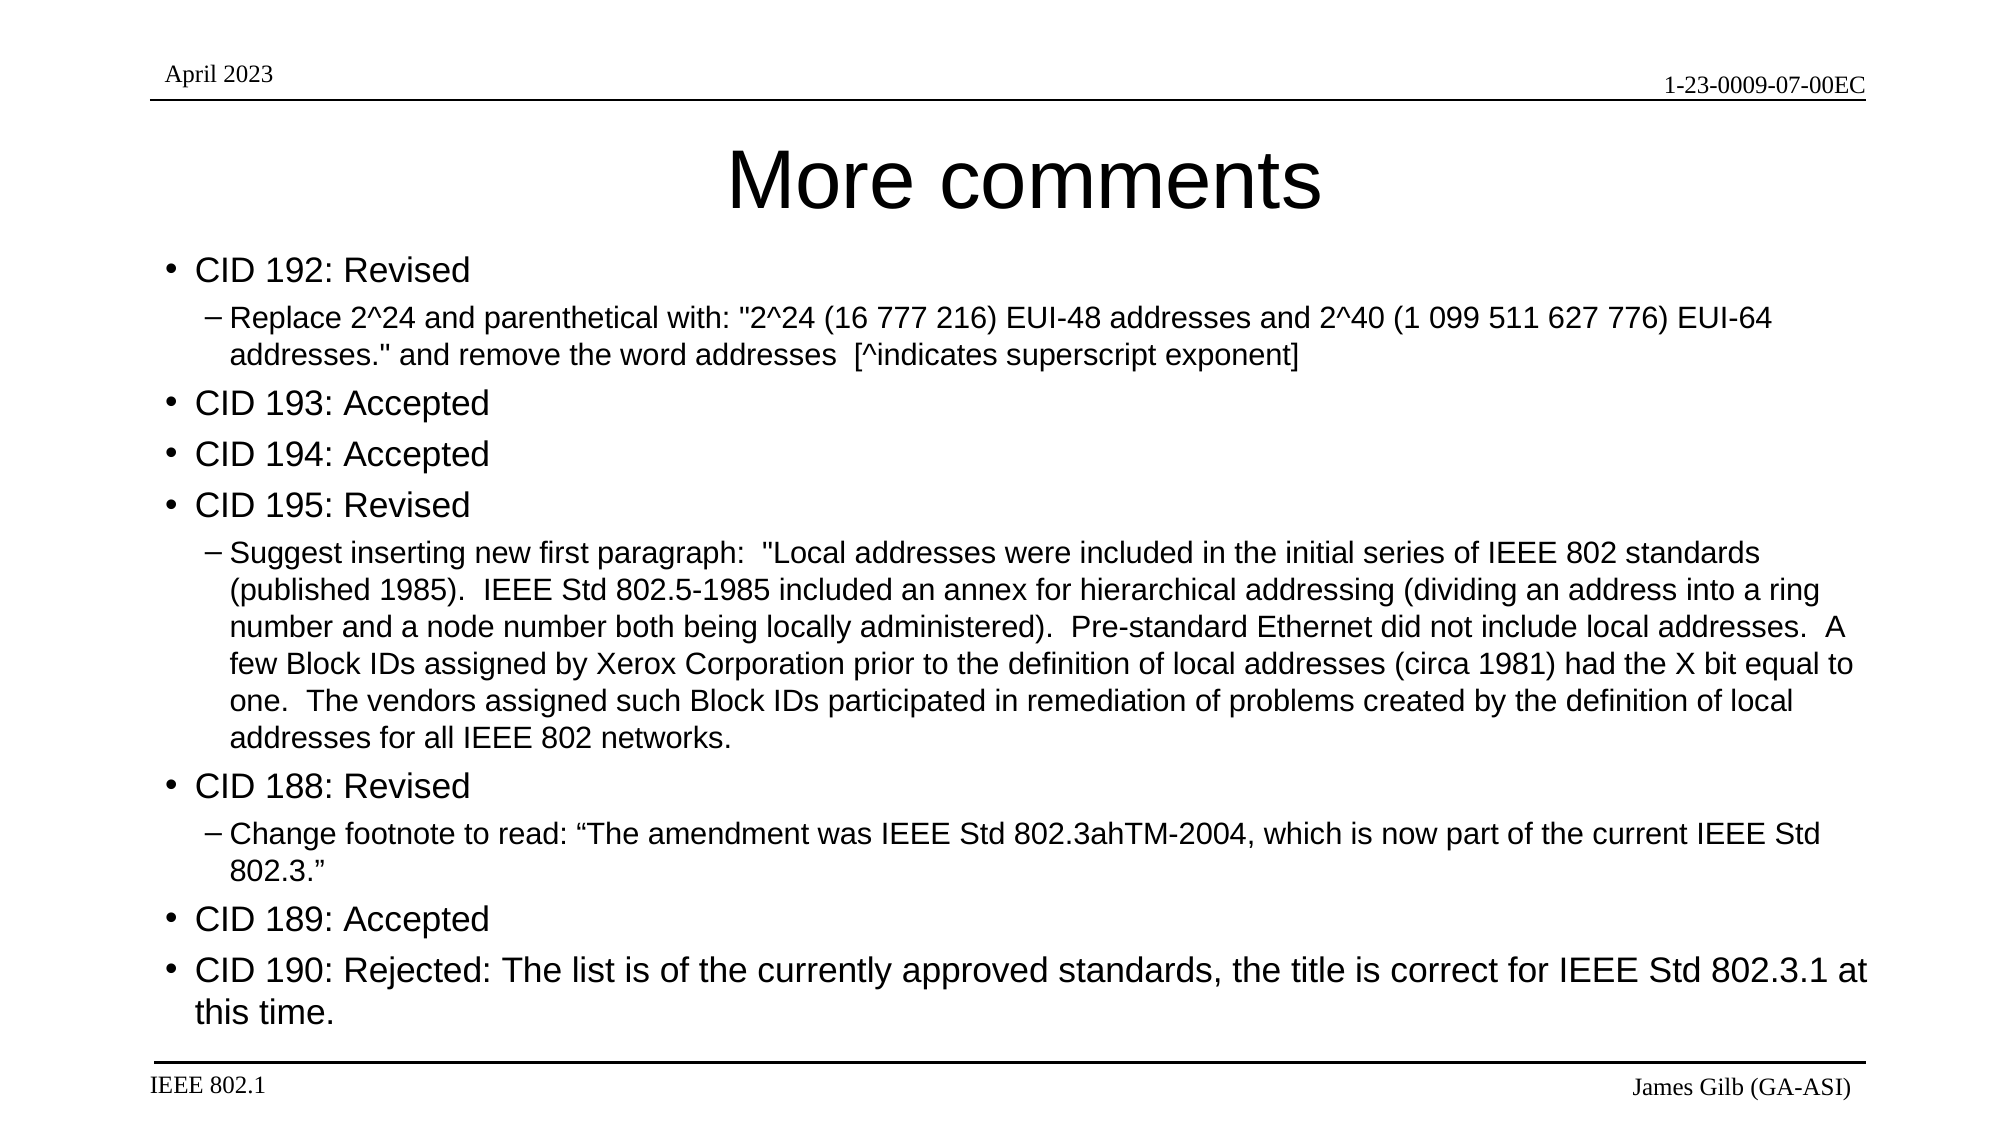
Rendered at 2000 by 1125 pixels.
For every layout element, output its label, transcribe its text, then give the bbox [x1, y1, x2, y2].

list CID 192: Revised Replace 2^24 and parenthetical with: "2^24 (16 777 216) EUI-48 addresses and 2^40 (1 099 511 627 776) EUI-64 addresses." and remove the word addresses [^indicates superscript exponent] CID 193: Accepted CID 194: Accepted CID 195: Revised Suggest inserting new first paragraph: "Local addresses were included in the initial series of IEEE 802 standards (published 1985). IEEE Std 802.5-1985 included an annex for hierarchical addressing (dividing an address into a ring number and a node number both being locally administered). Pre-standard Ethernet did not include local addresses. A few Block IDs assigned by Xerox Corporation prior to the definition of local addresses (circa 1981) had the X bit equal to one. The vendors assigned such Block IDs participated in remediation of problems created by the definition of local addresses for all IEEE 802 networks. CID 188: Revised Change footnote to read: “The amendment was IEEE Std 802.3ahTM-2004, which is now part of the current IEEE Std 802.3.” CID 189: Accepted CID 190: Rejected: The list is of the currently approved standards, the title is correct for IEEE Std 802.3.1 at this time. [150, 239, 1900, 1051]
title More comments [149, 112, 1900, 238]
